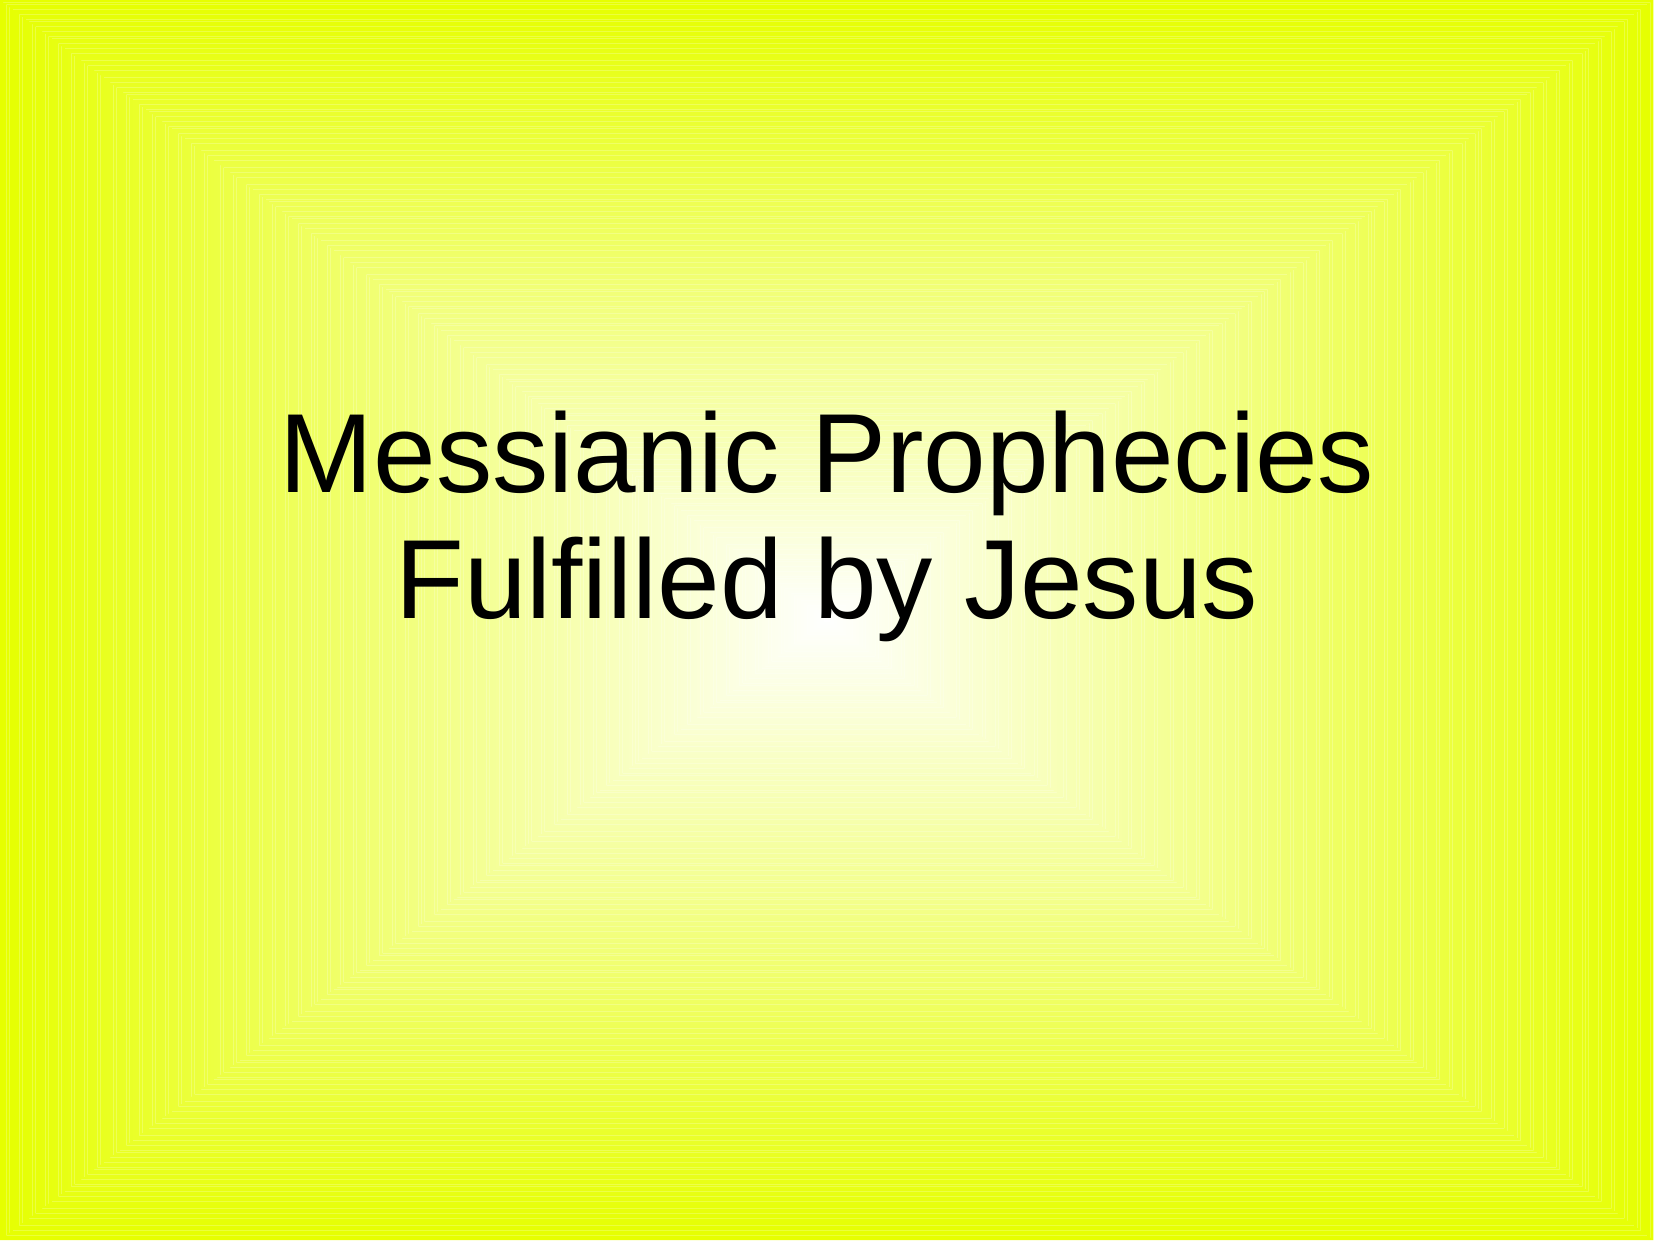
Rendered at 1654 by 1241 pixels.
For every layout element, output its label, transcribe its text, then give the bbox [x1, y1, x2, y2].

title Messianic Prophecies Fulfilled by Jesus [124, 359, 1530, 675]
